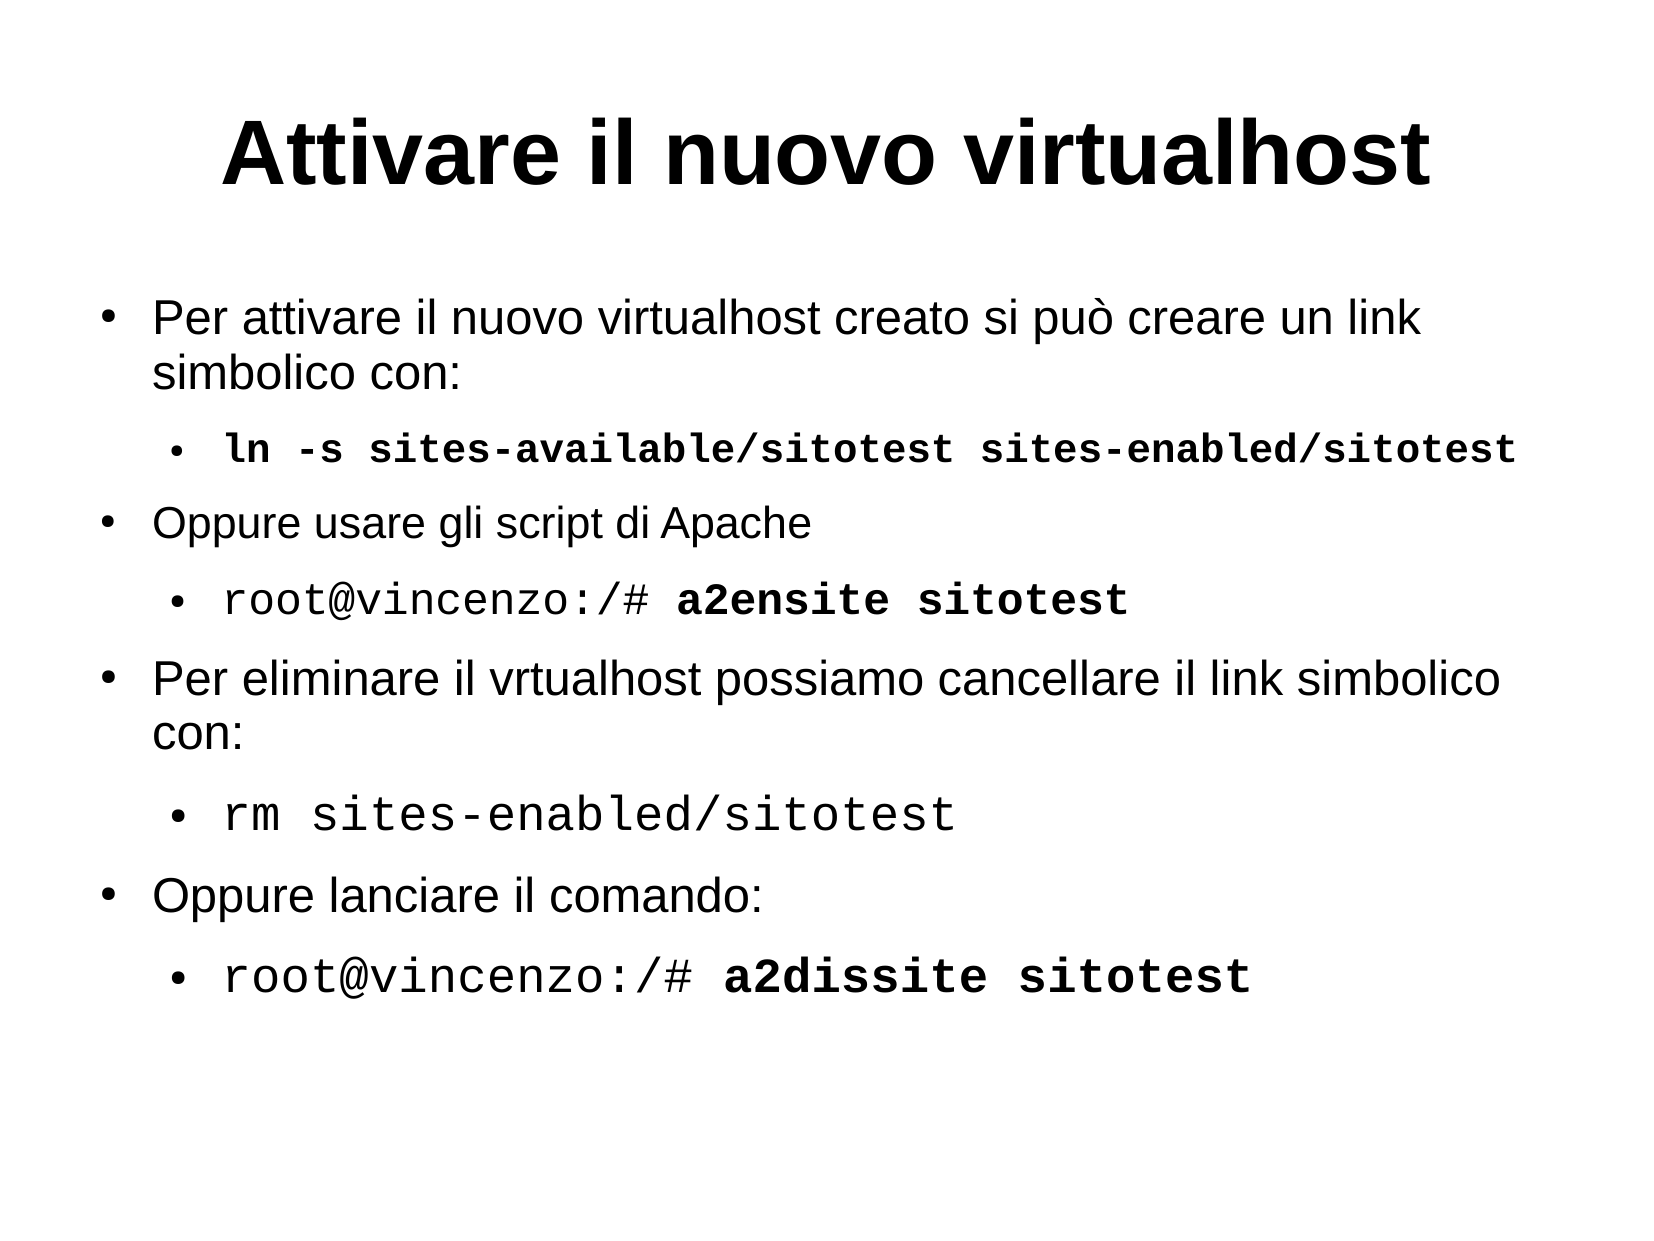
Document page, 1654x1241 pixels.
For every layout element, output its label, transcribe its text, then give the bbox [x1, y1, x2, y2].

title Attivare il nuovo virtualhost [82, 49, 1571, 257]
list Per attivare il nuovo virtualhost creato si può creare un link simbolico con: ln -s sites-available/sitotest sites-enabled/sitotest Oppure usare gli script di Apache root@vincenzo:/# a2ensite sitotest Per eliminare il vrtualhost possiamo cancellare il link simbolico con: rm sites-enabled/sitotest Oppure lanciare il comando: root@vincenzo:/# a2dissite sitotest [82, 290, 1571, 1010]
